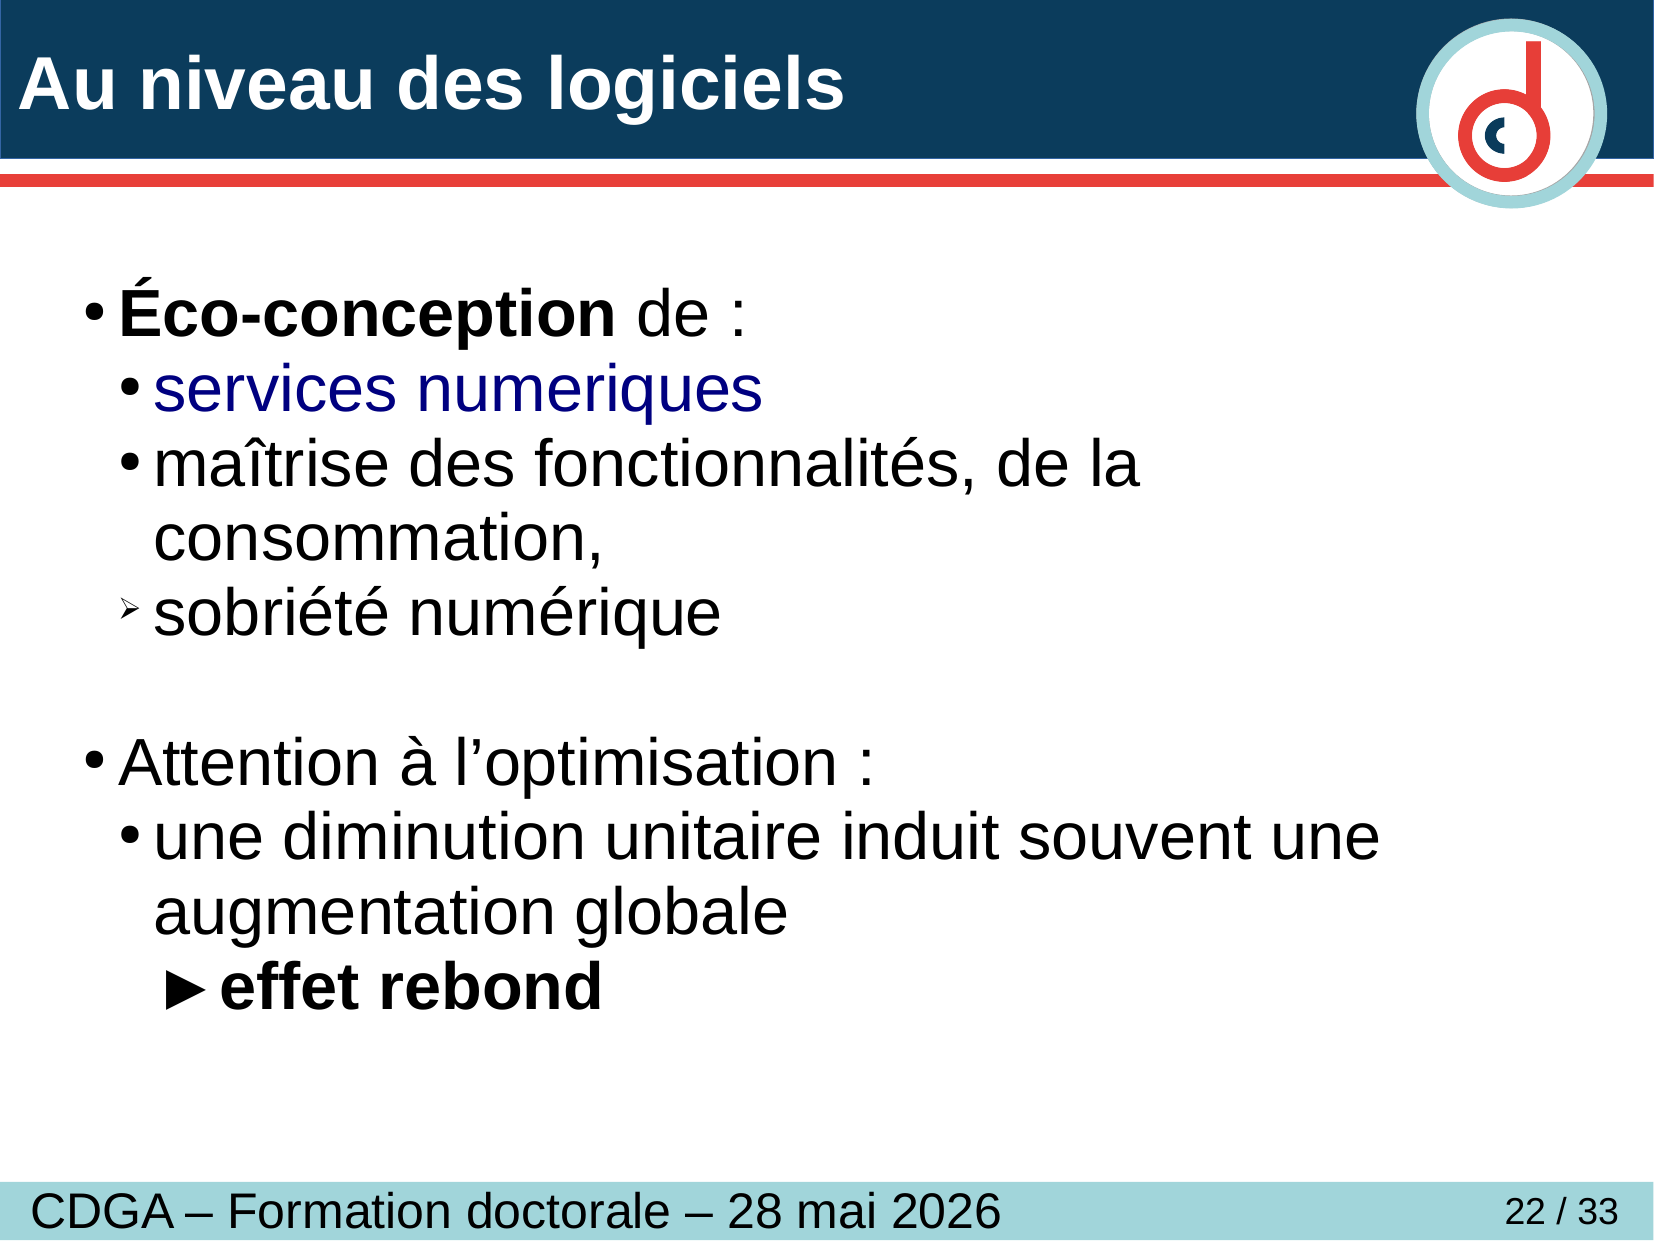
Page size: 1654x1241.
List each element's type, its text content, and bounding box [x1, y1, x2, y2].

subtitle Éco-conception de : services numeriques maîtrise des fonctionnalités, de la consommation, sobriété numérique Attention à l’optimisation : une diminution unitaire induit souvent une augmentation globale ►effet rebond [82, 275, 1571, 1024]
title Au niveau des logiciels [17, 11, 1412, 159]
